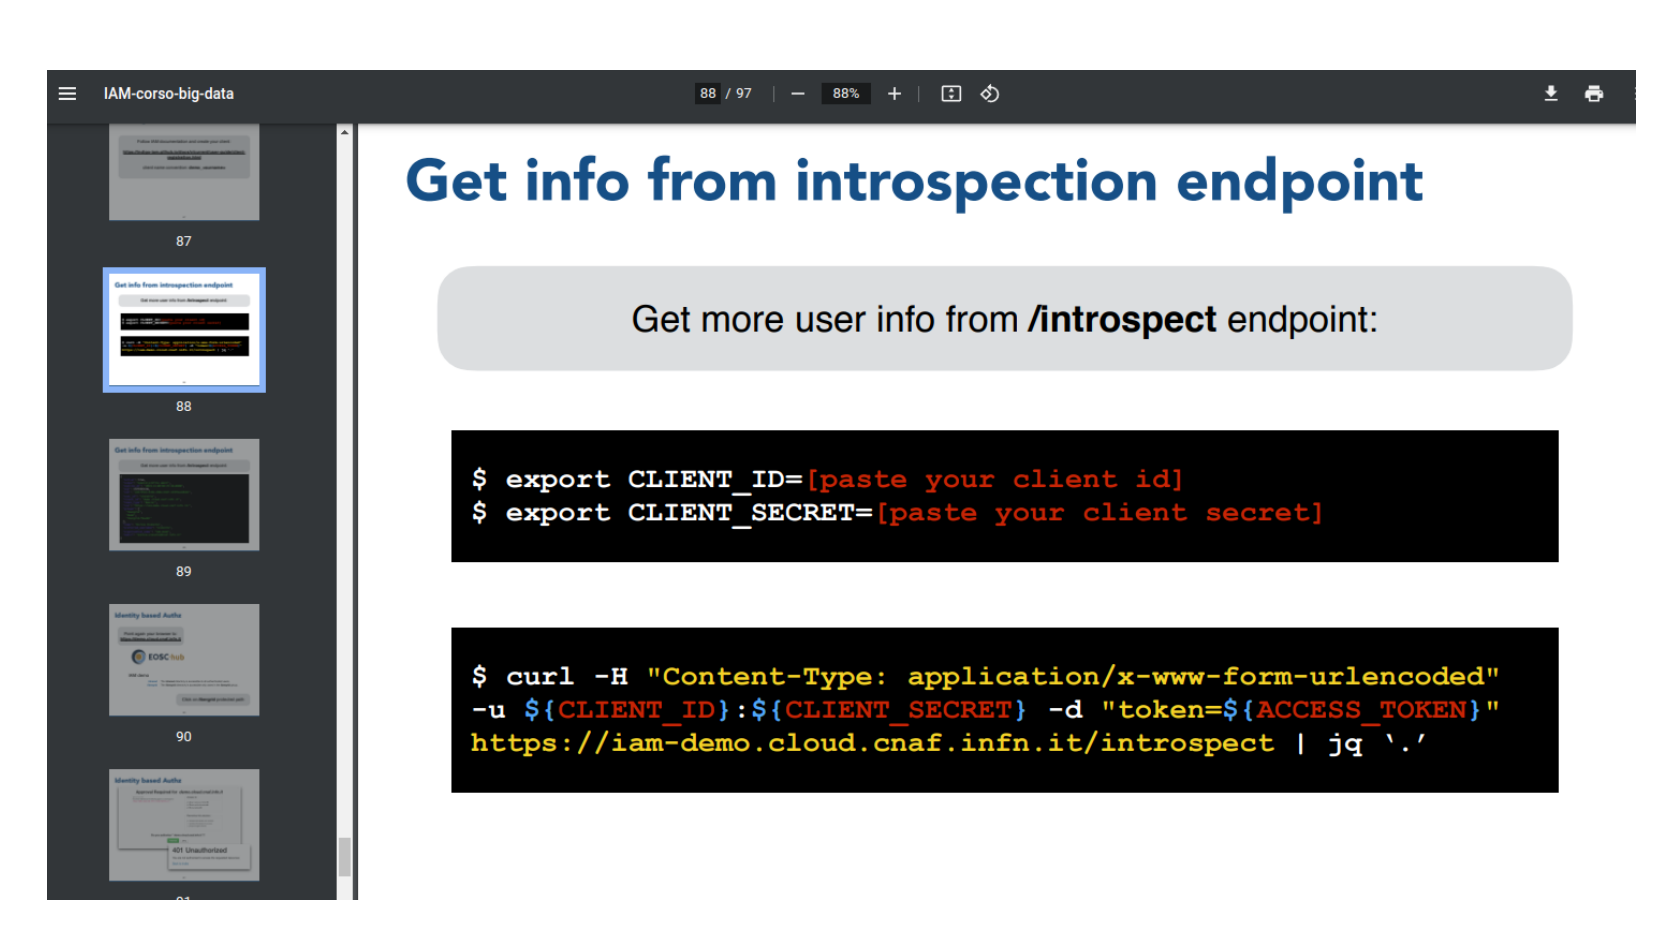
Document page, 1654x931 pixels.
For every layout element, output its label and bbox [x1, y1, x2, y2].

picture [47, 70, 1636, 901]
